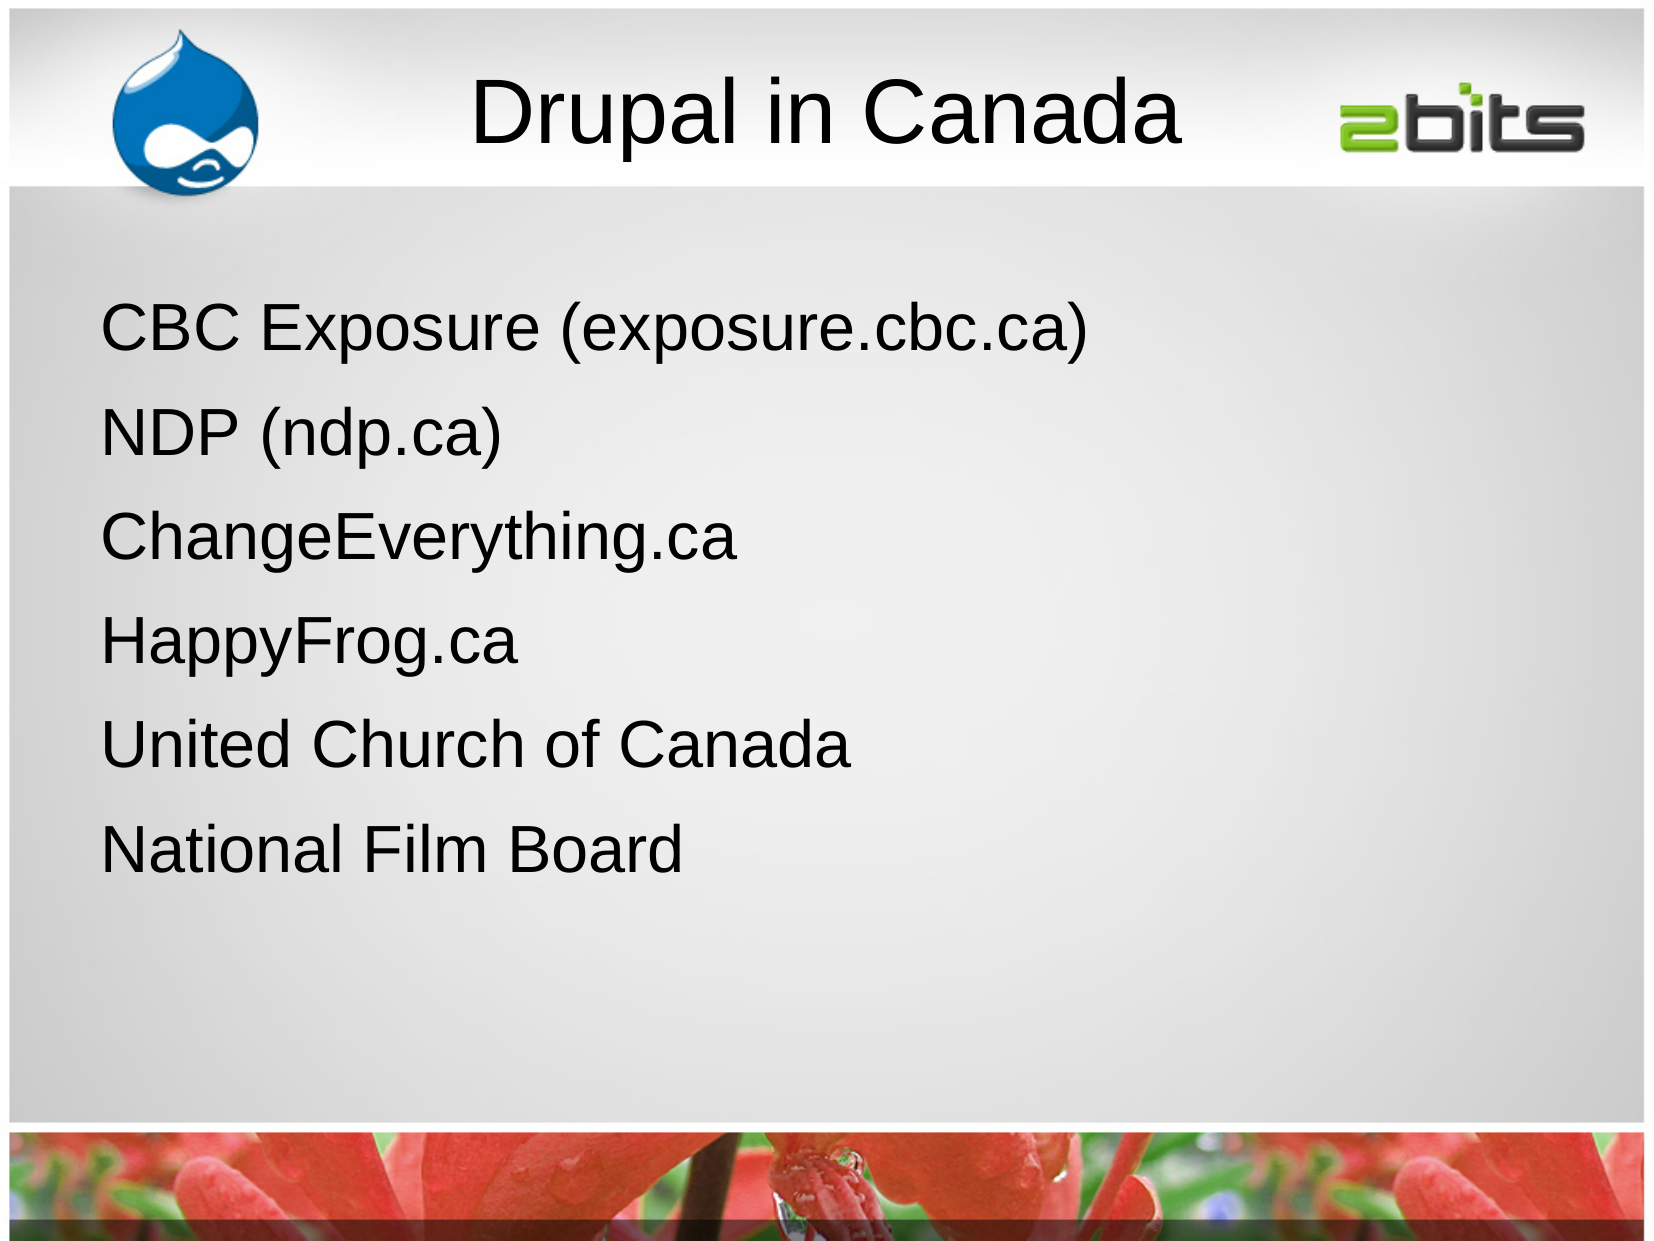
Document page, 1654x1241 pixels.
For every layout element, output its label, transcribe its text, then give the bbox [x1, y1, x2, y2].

title Drupal in Canada [82, 8, 1571, 216]
picture [0, 0, 1654, 1241]
list CBC Exposure (exposure.cbc.ca) NDP (ndp.ca) ChangeEverything.ca HappyFrog.ca United Church of Canada National Film Board [82, 290, 1571, 1109]
